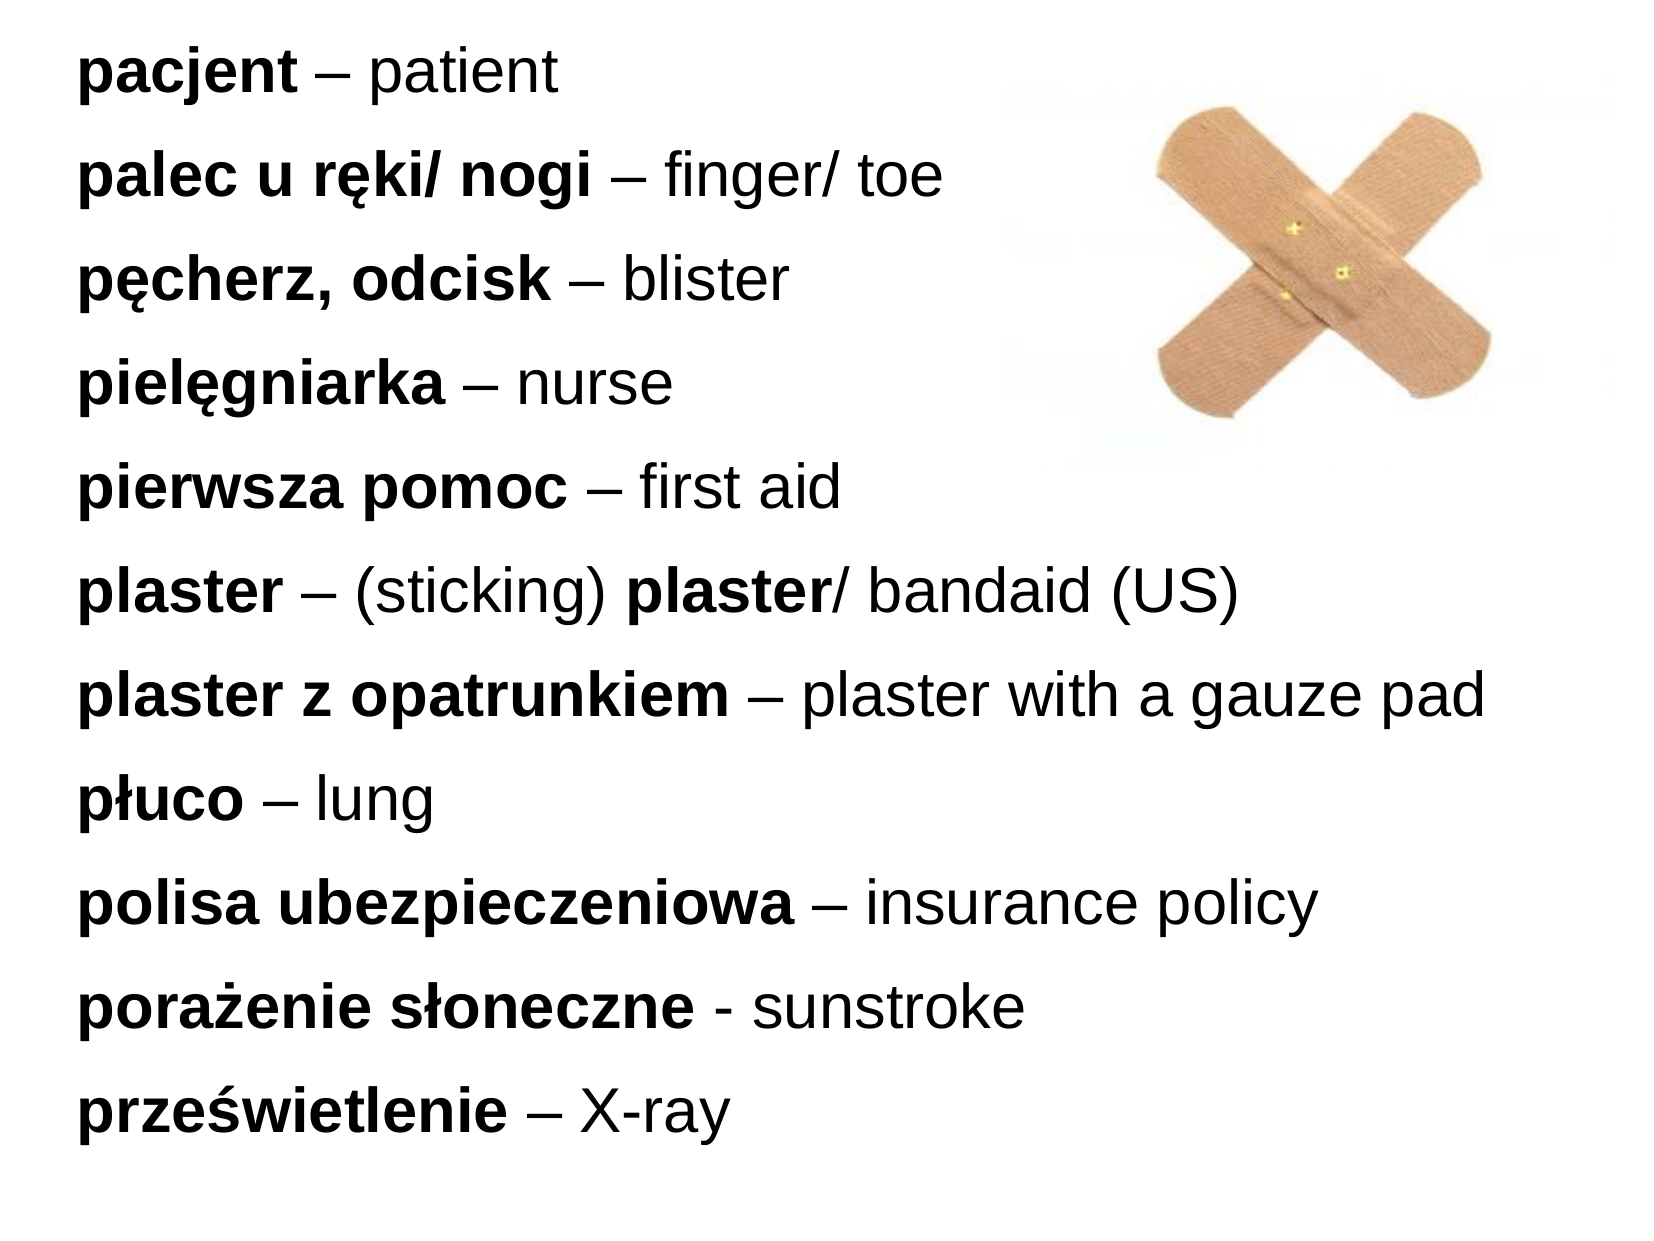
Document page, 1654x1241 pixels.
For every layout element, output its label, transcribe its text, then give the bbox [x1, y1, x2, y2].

picture [1003, 59, 1616, 473]
list pacjent – patient palec u ręki/ nogi – finger/ toe pęcherz, odcisk – blister pielęgniarka – nurse pierwsza pomoc – first aid plaster – (sticking) plaster/ bandaid (US) plaster z opatrunkiem – plaster with a gauze pad płuco – lung polisa ubezpieczeniowa – insurance policy porażenie słoneczne - sunstroke prześwietlenie – X-ray [76, 29, 1565, 1147]
